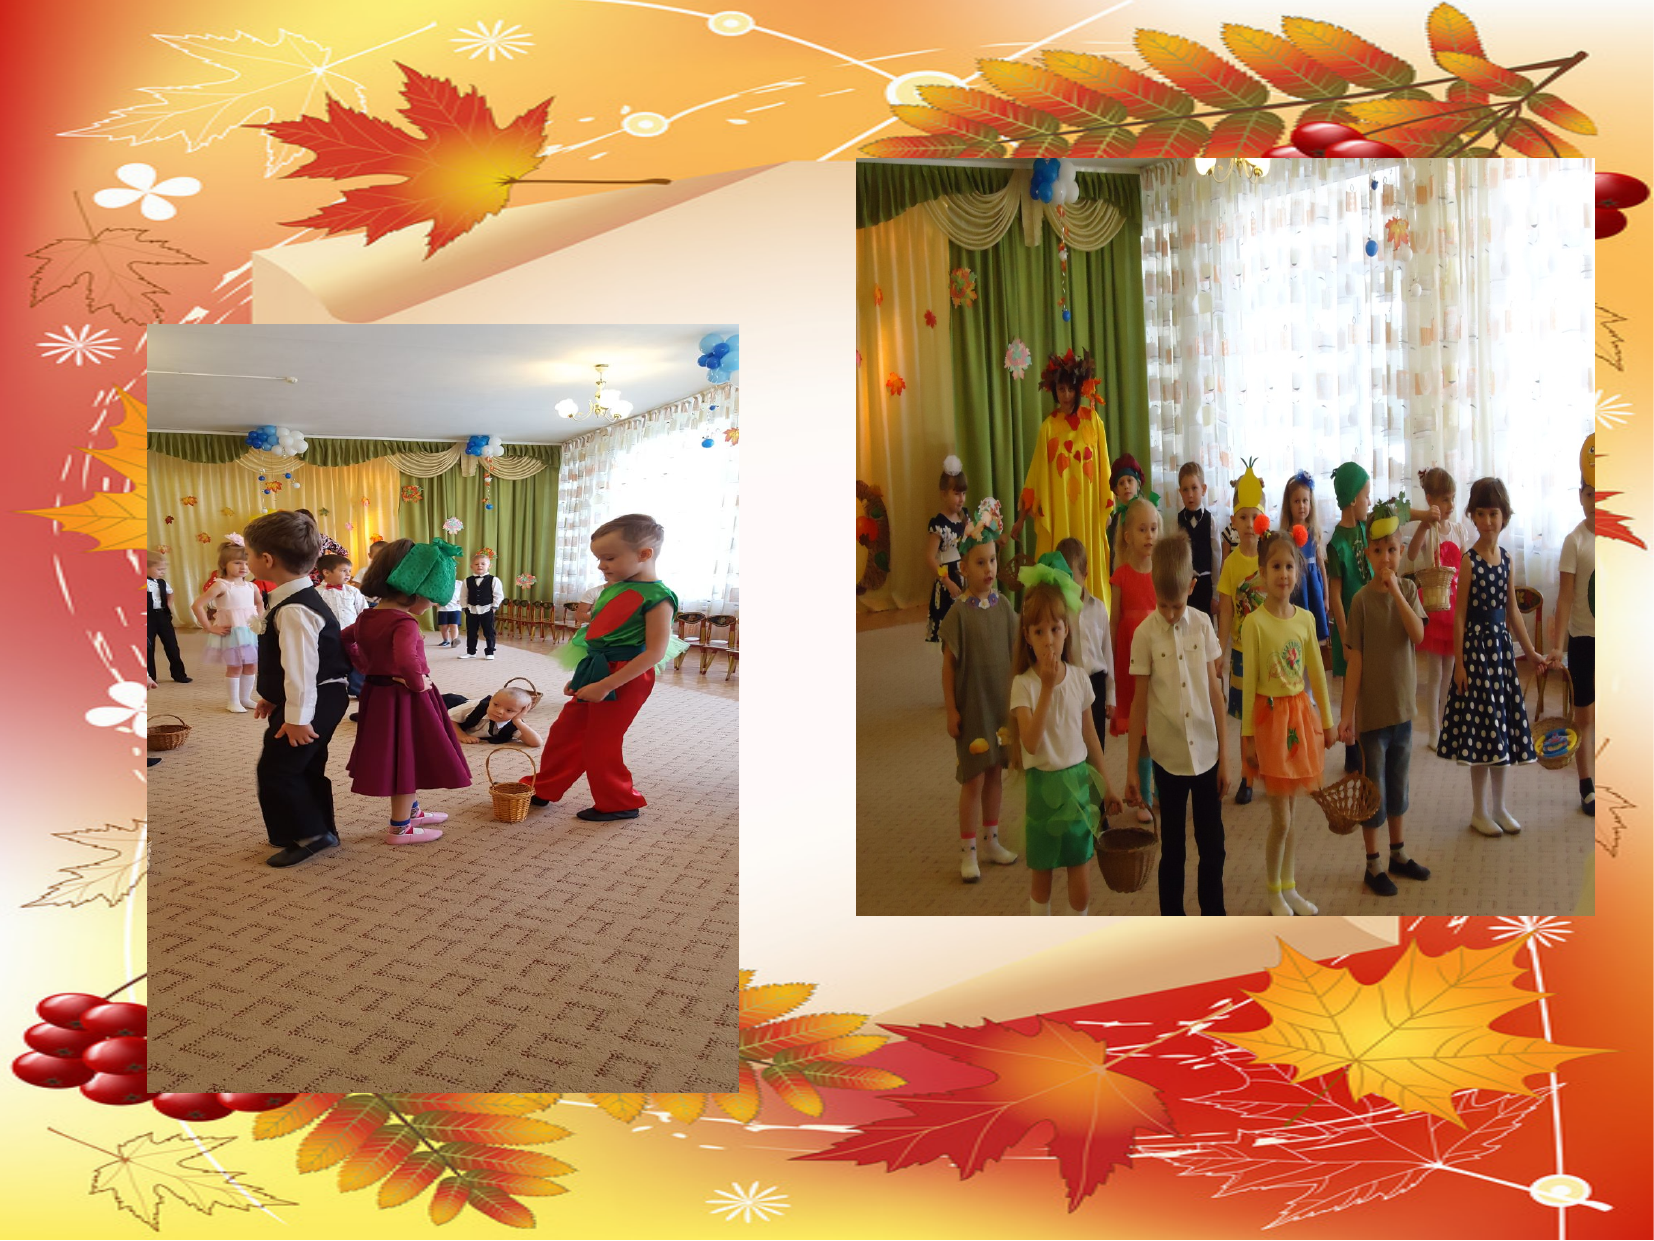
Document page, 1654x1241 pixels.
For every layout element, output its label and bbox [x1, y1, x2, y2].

title [88, 8, 975, 317]
picture [0, 0, 1654, 1240]
